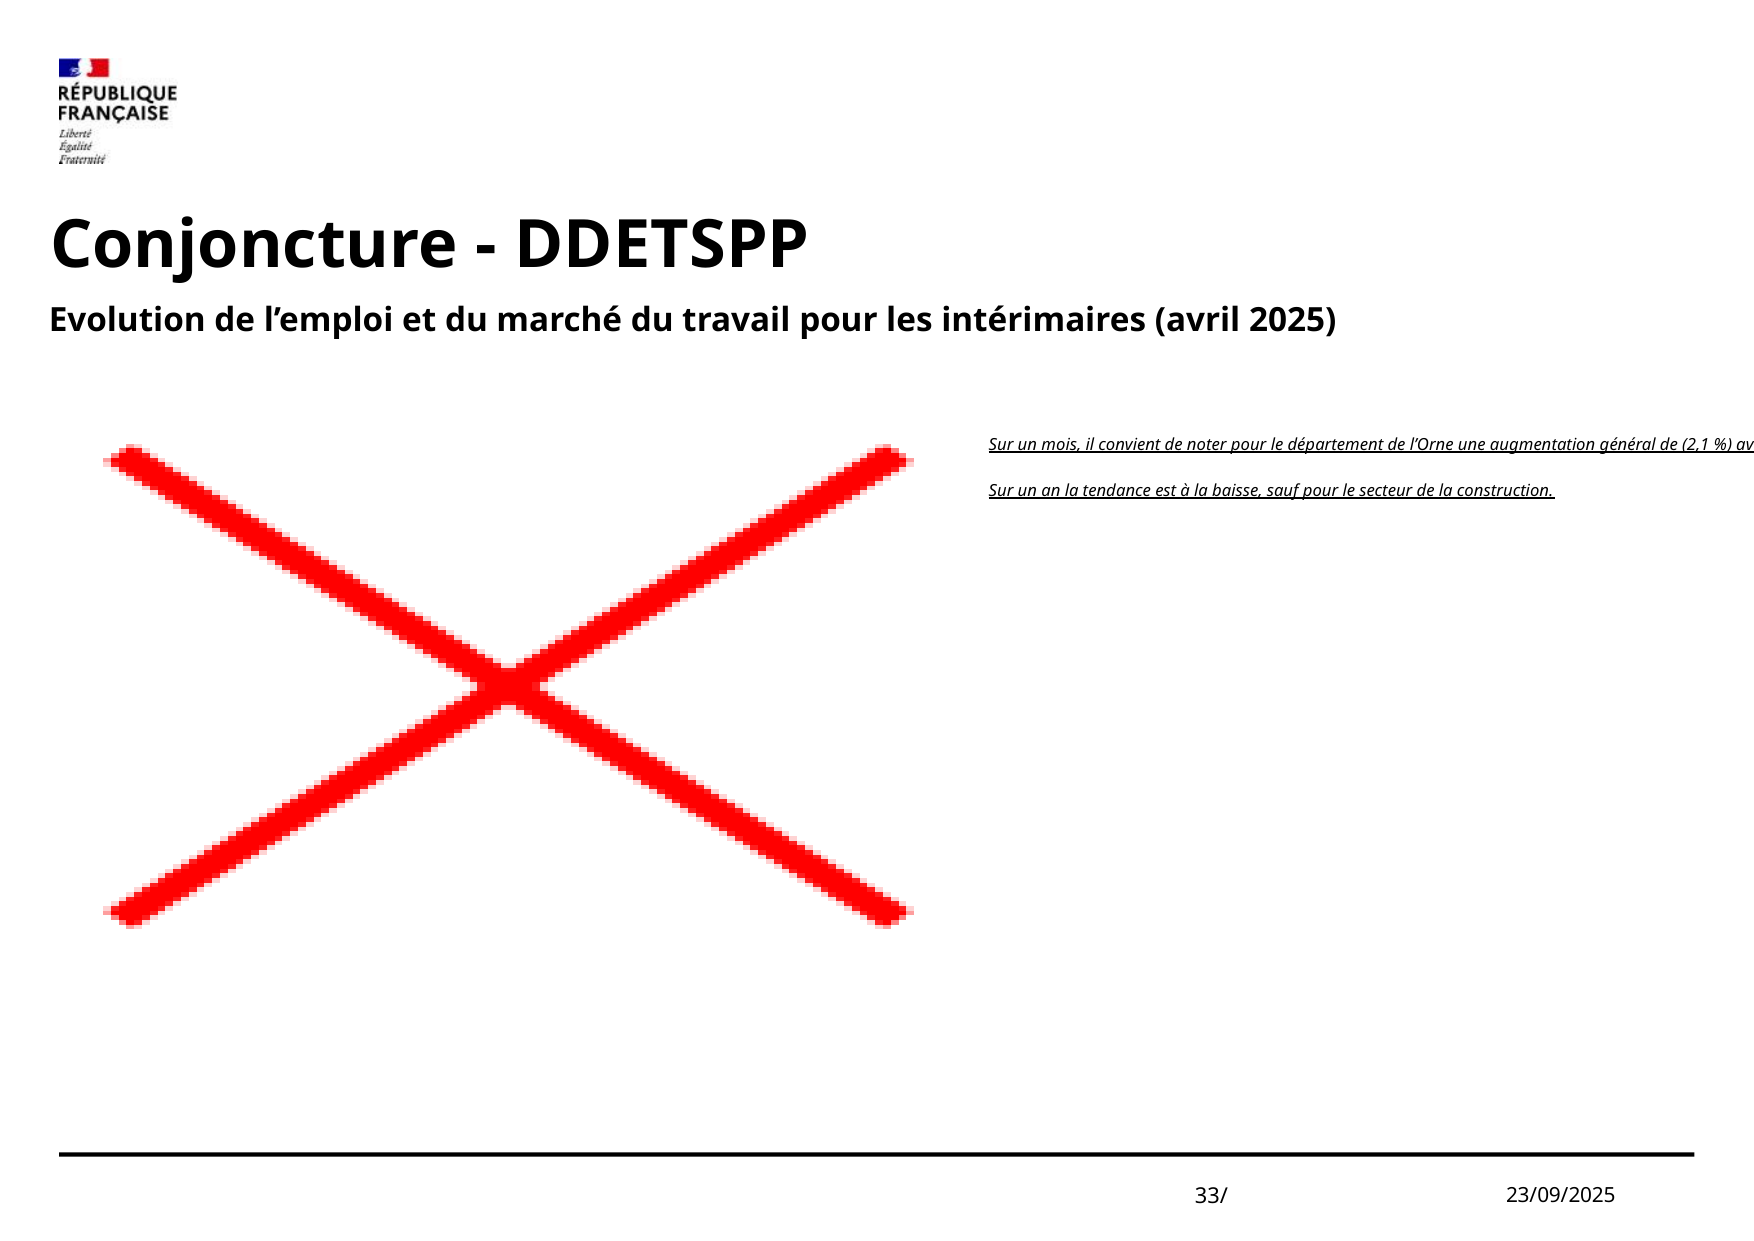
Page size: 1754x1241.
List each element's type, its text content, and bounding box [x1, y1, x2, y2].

list Conjoncture - DDETSPP [50, 200, 1114, 298]
text_box Sur un mois, il convient de noter pour le département de l’Orne une augmentation général de (2,1 %) avec une forte hausse du secteur tertiaire (8,6%) et une légère diminution du secteur de l’industrie (-0,4%). Sur un an la tendance est à la baisse, sauf pour le secteur de la construction. [973, 401, 1677, 1103]
chart [80, 430, 938, 945]
list Evolution de l’emploi et du marché du travail pour les intérimaires (avril 2025) [49, 298, 1657, 533]
